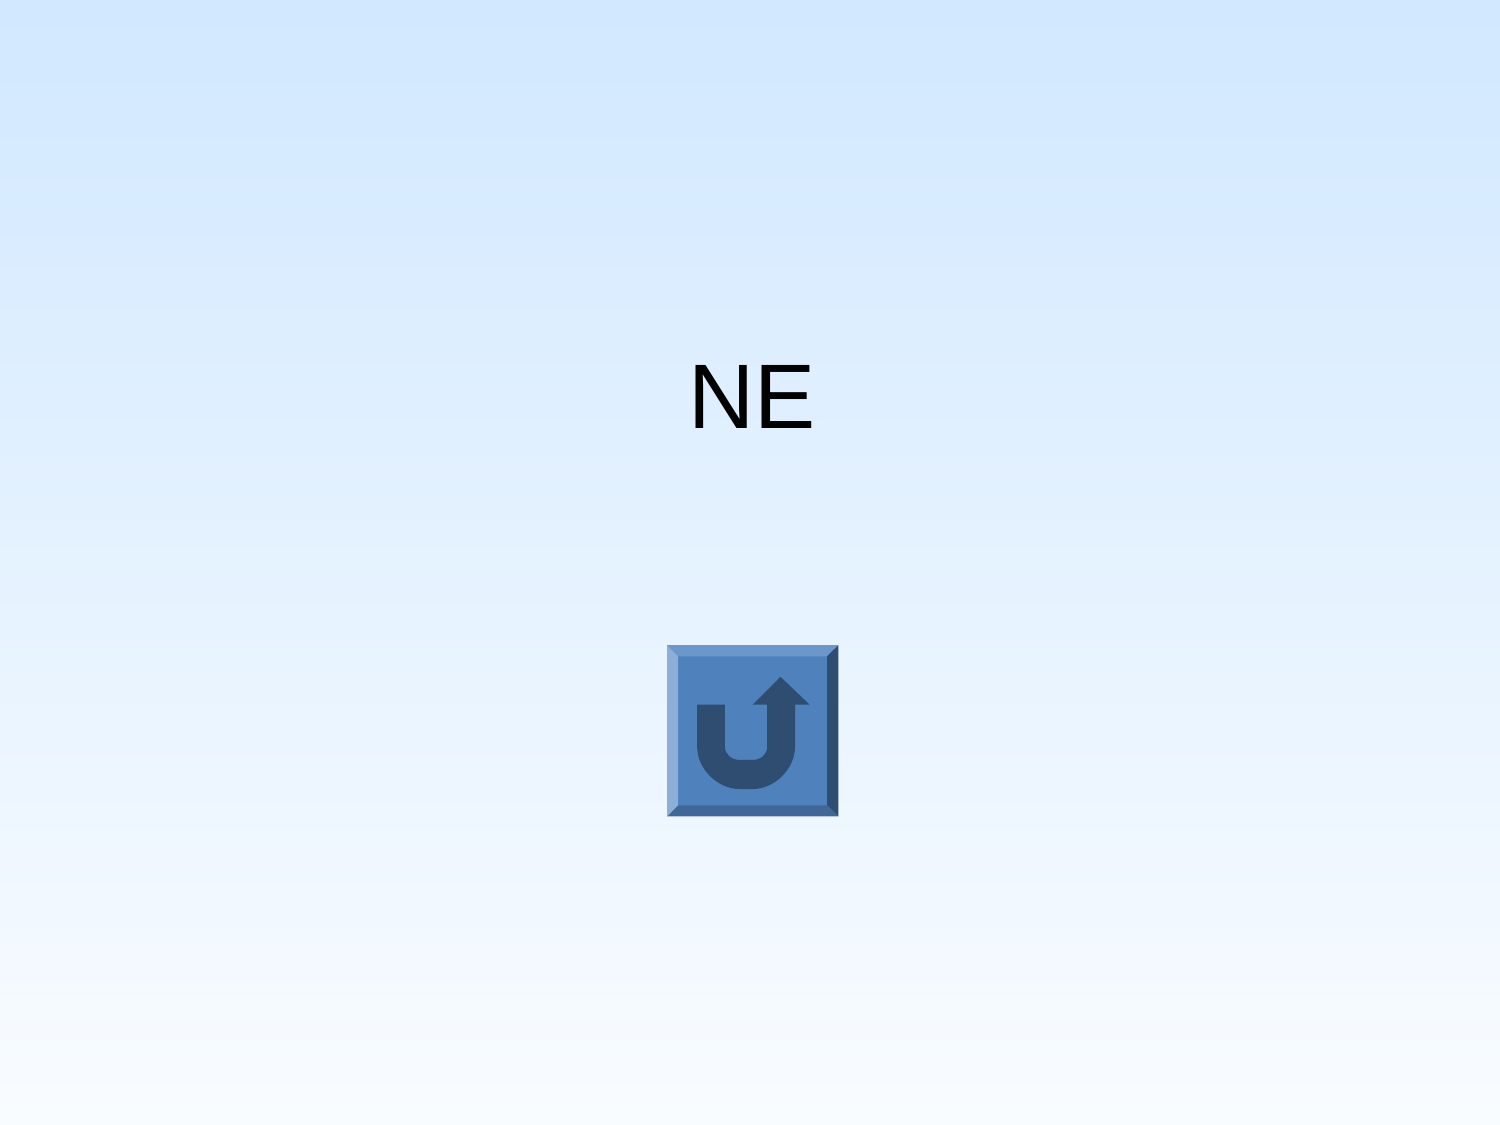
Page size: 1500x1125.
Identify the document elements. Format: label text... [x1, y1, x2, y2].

text_box [668, 645, 839, 817]
title NE [76, 302, 1427, 491]
